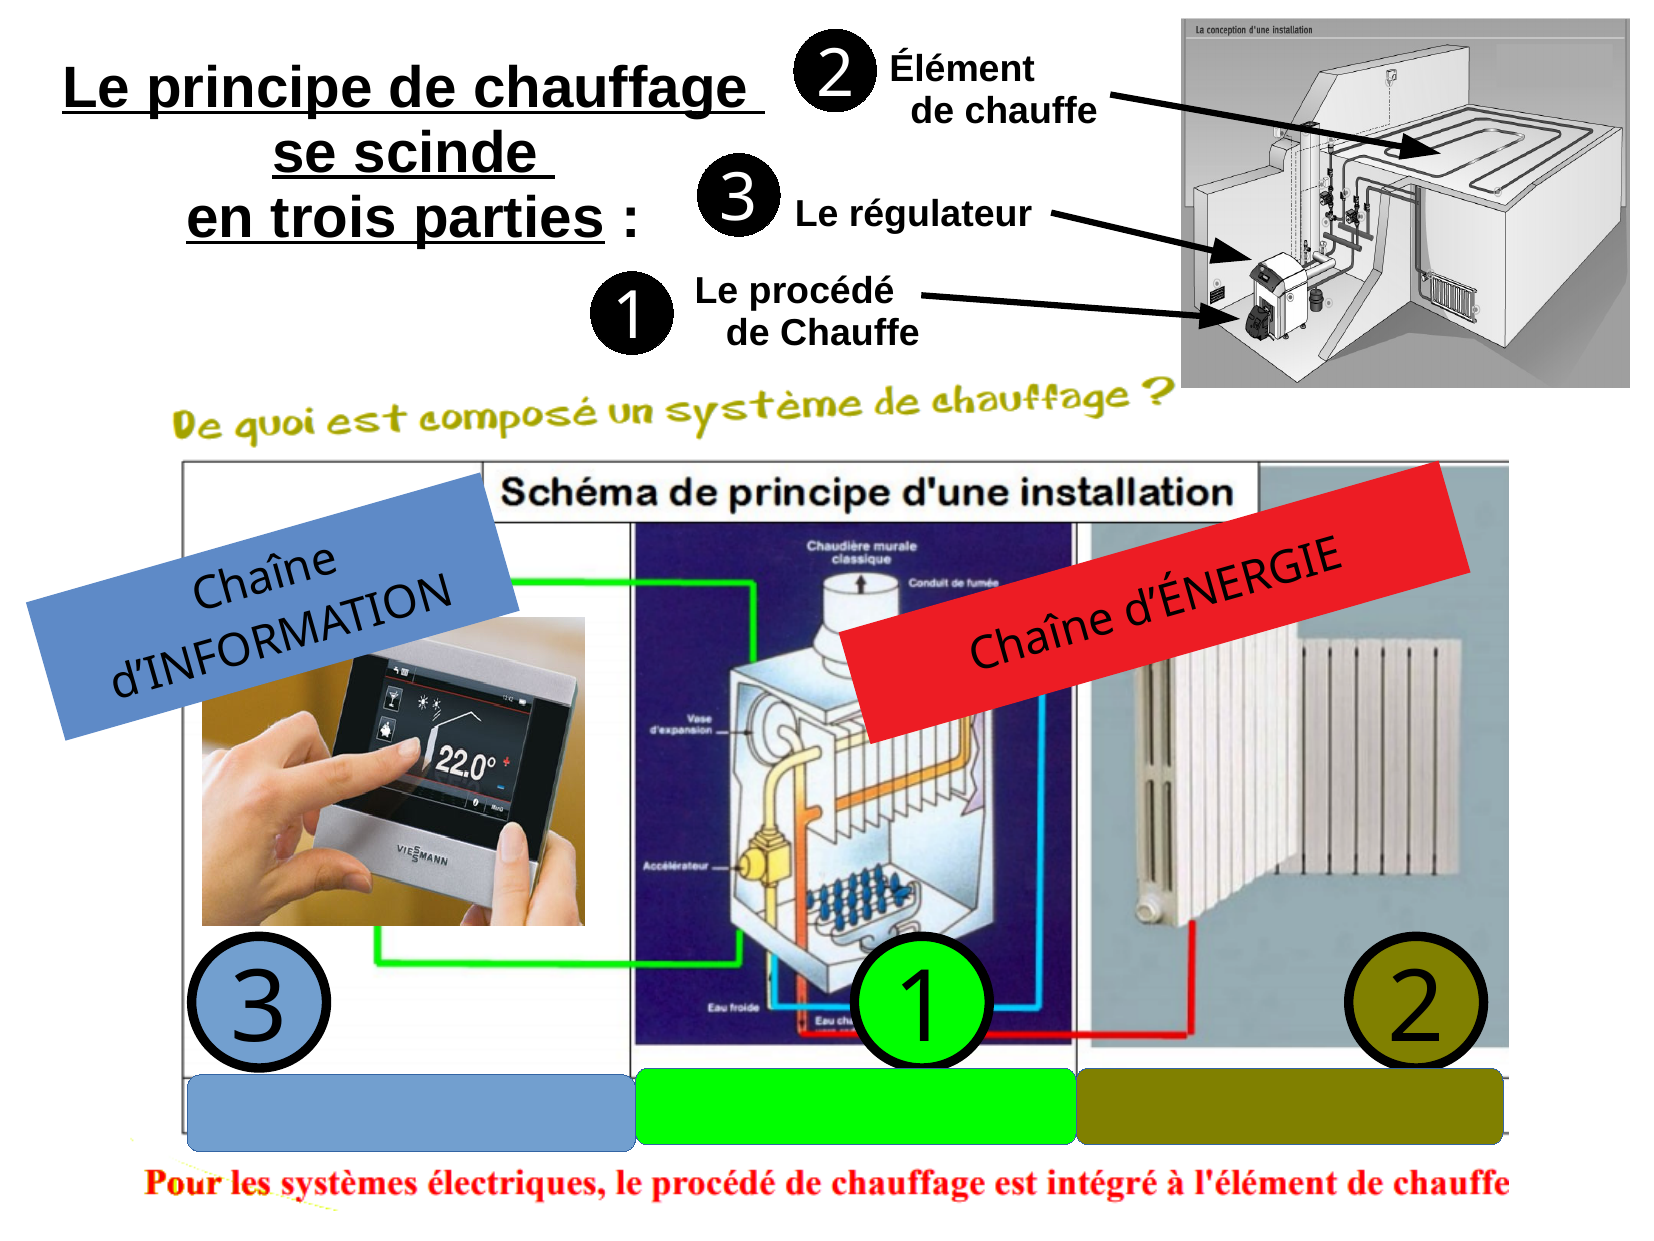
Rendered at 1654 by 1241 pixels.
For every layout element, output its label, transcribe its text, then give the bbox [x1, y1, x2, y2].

text_box Chaîne d’INFORMATION [25, 472, 520, 741]
text_box Le régulateur [780, 184, 1052, 242]
text_box 1 [854, 936, 990, 1068]
text_box Le principe de chauffage se scinde en trois parties : [47, 47, 781, 313]
picture [129, 18, 1630, 1211]
text_box 2 [1348, 936, 1484, 1068]
text_box 2 [793, 29, 877, 112]
text_box Le procédé de Chauffe [679, 262, 951, 361]
text_box 3 [191, 936, 327, 1069]
text_box 1 [590, 271, 674, 355]
text_box Chaîne d’ÉNERGIE [838, 460, 1471, 745]
text_box Élément de chauffe [874, 39, 1123, 139]
text_box [187, 1068, 1504, 1152]
text_box 3 [697, 153, 781, 237]
